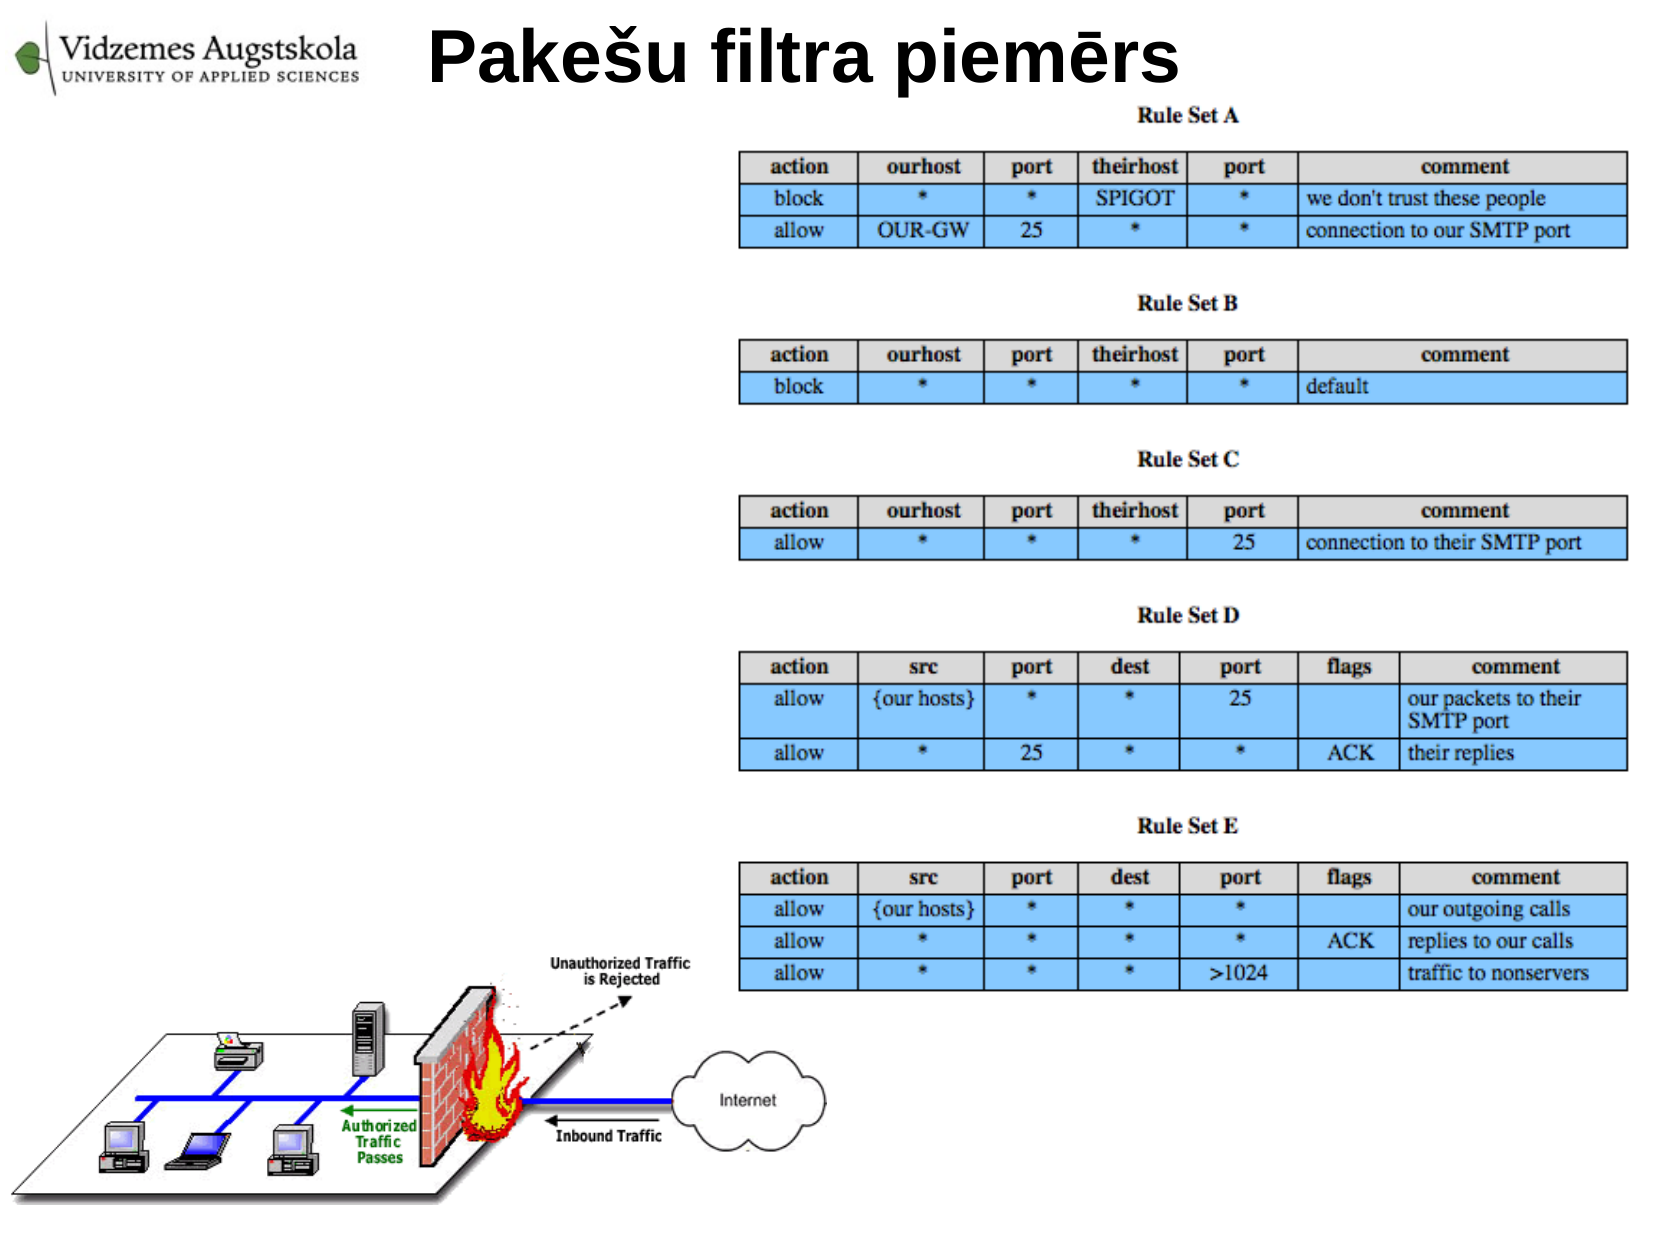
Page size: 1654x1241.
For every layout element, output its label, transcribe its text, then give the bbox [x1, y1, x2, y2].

title Pakešu filtra piemērs [82, 8, 1501, 107]
picture [10, 92, 1654, 1205]
picture [5, 2, 368, 113]
